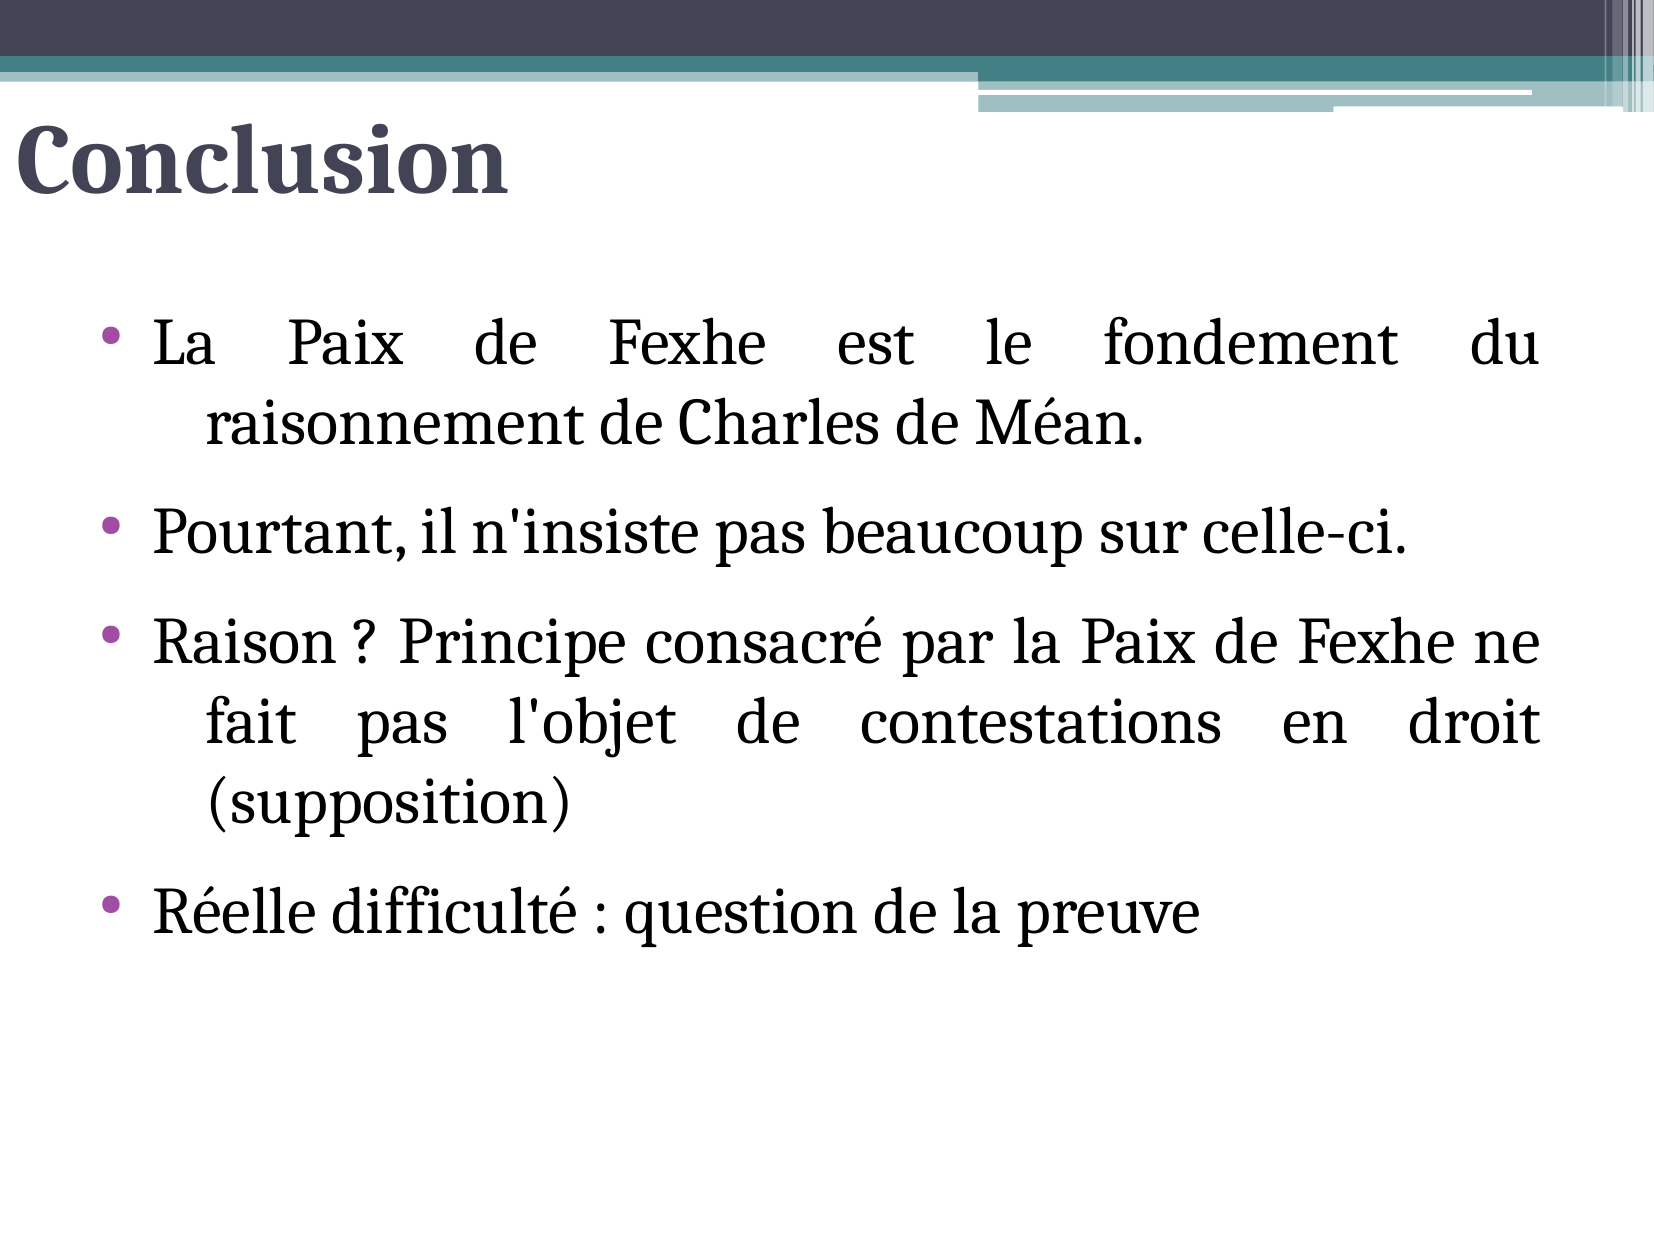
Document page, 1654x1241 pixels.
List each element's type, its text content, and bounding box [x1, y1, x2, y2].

list La Paix de Fexhe est le fondement du raisonnement de Charles de Méan. Pourtant, il n'insiste pas beaucoup sur celle-ci. Raison ? Principe consacré par la Paix de Fexhe ne fait pas l'objet de contestations en droit (supposition) Réelle difficulté : question de la preuve [47, 289, 1560, 1009]
title Conclusion [0, 49, 1489, 257]
